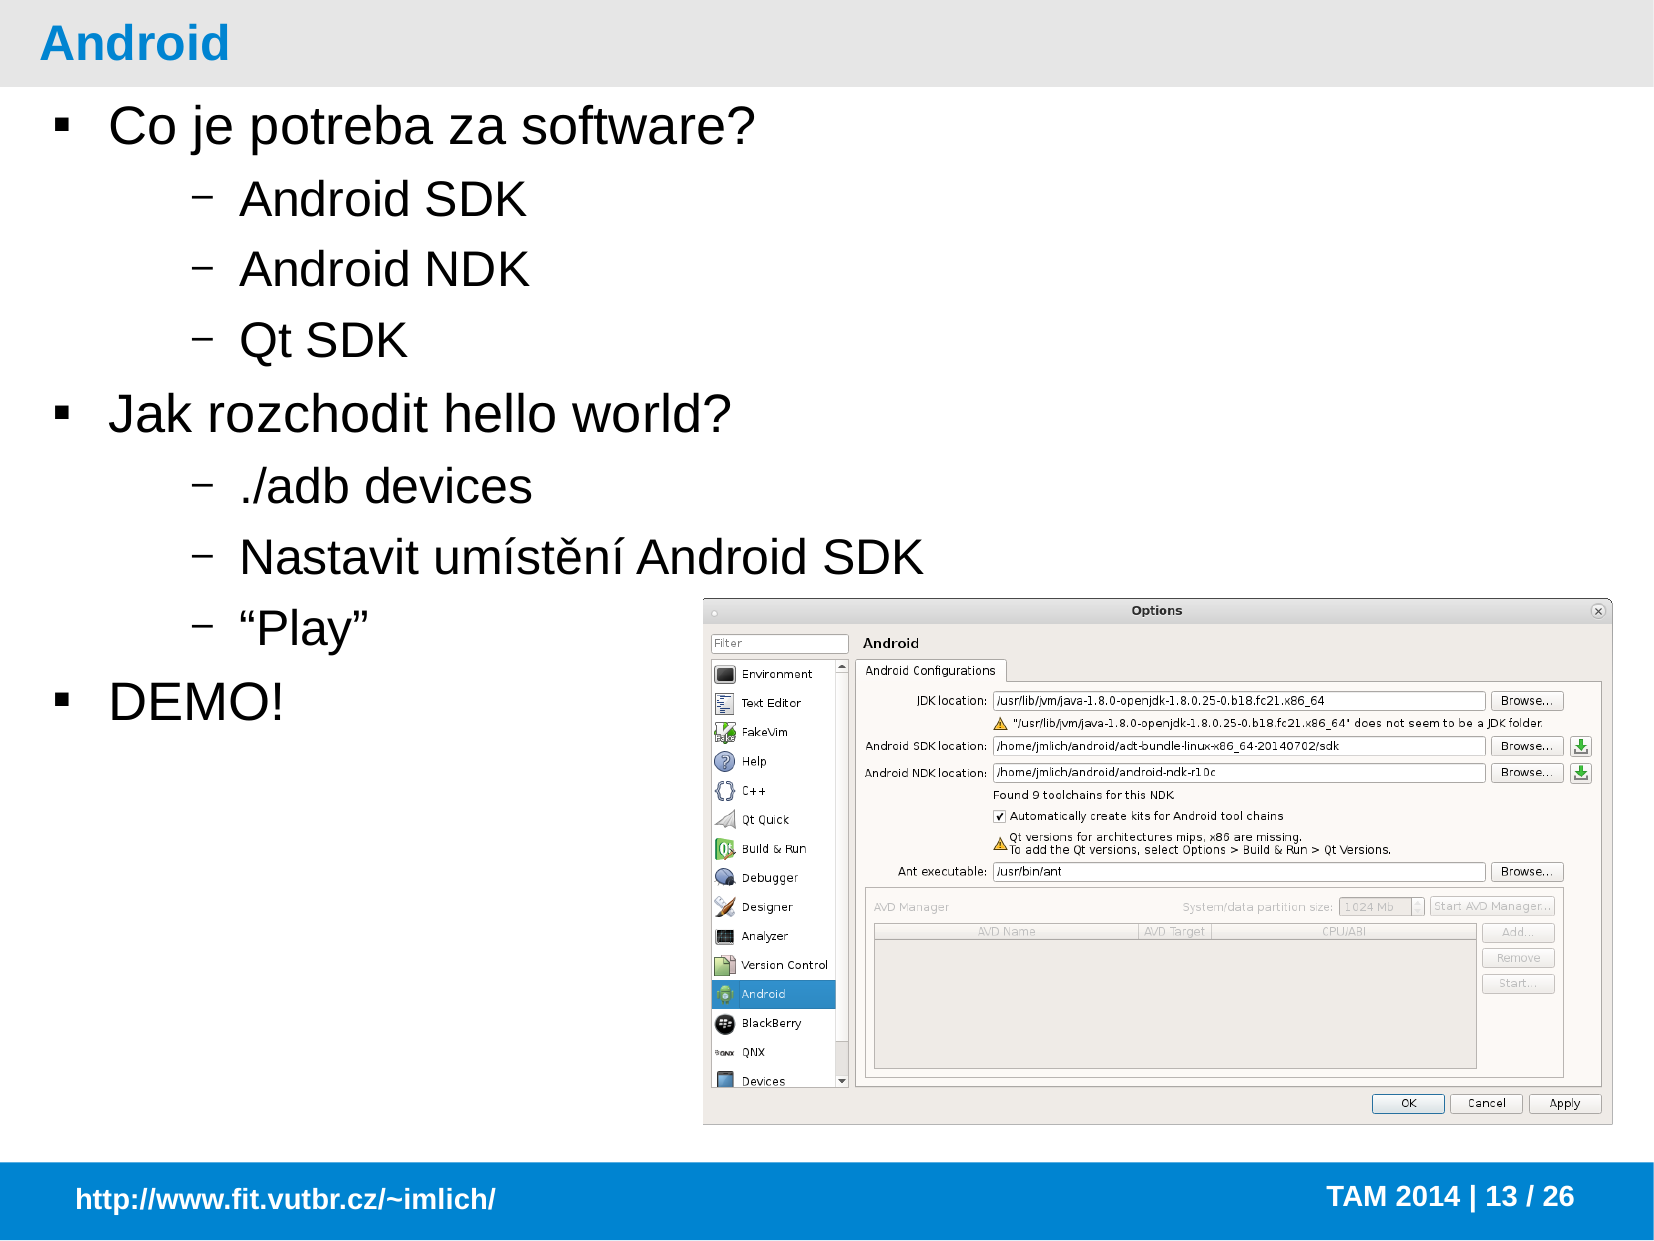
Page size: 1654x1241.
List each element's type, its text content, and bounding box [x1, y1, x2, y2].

list Co je potreba za software? Android SDK Android NDK Qt SDK Jak rozchodit hello world? ./adb devices Nastavit umístění Android SDK “Play” DEMO! [37, 95, 1613, 1163]
title Android [39, 5, 1615, 81]
picture [703, 596, 1613, 1126]
